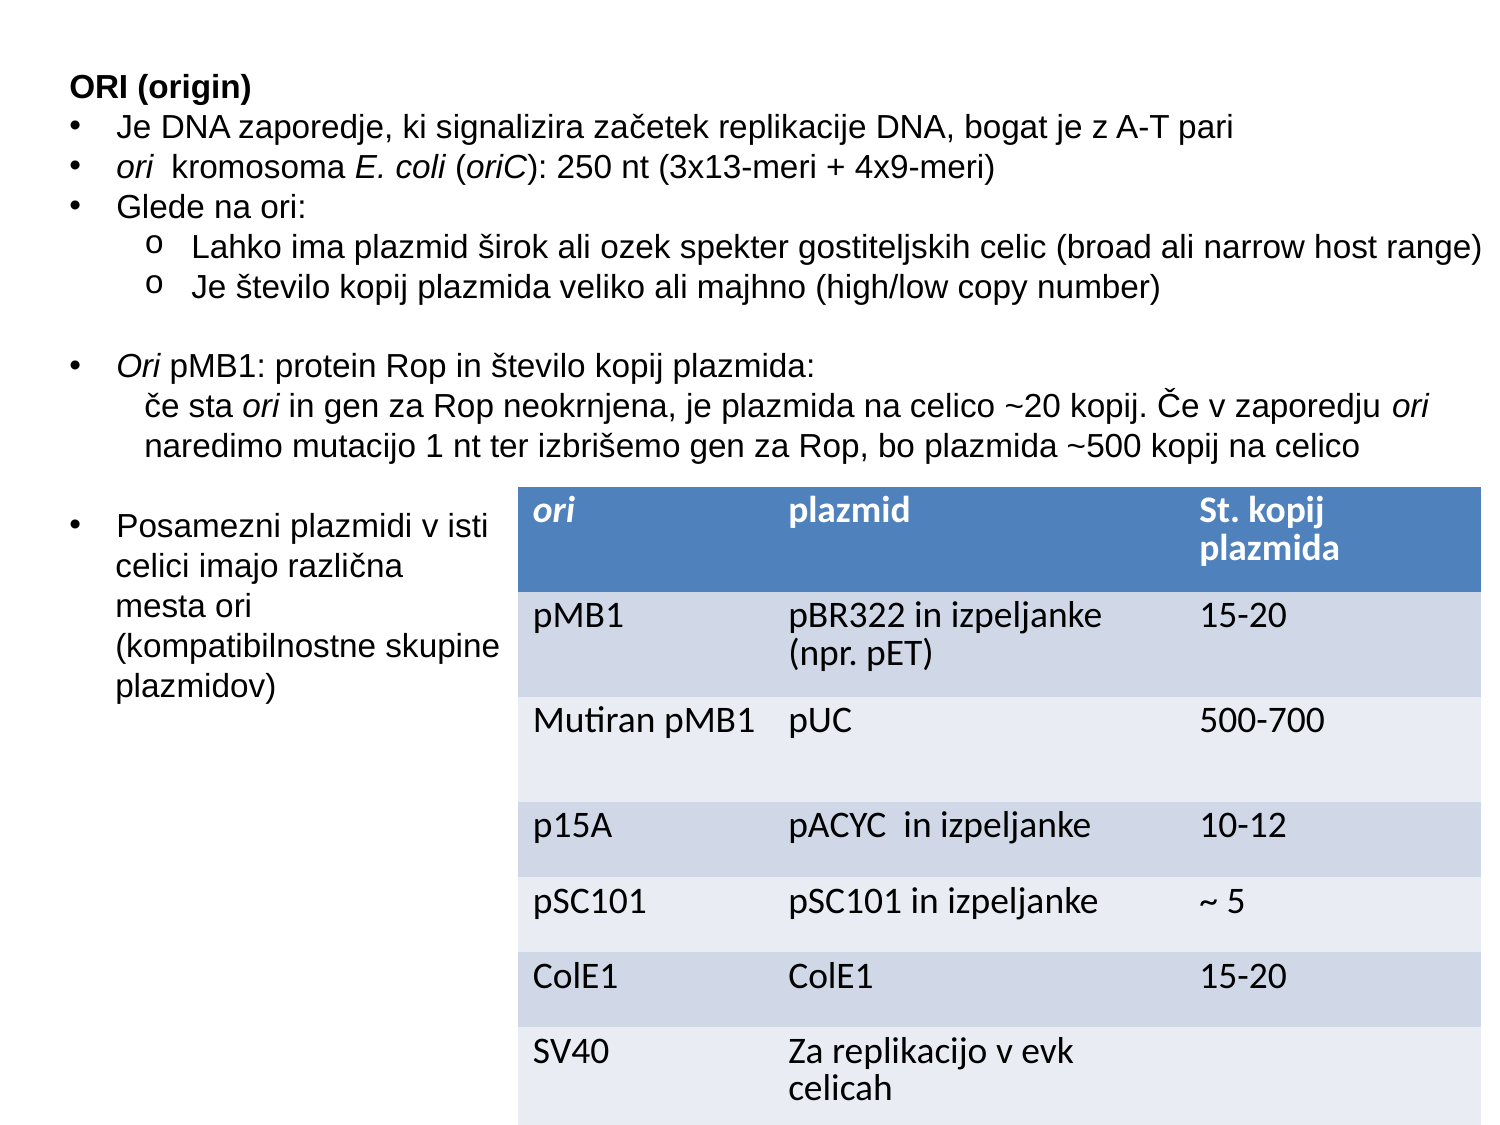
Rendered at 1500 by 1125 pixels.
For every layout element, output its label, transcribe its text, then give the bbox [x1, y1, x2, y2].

table_header St. kopij plazmida [1184, 487, 1445, 592]
table_cell pACYC in izpeljanke [773, 802, 1184, 877]
table_cell [1445, 1027, 1481, 1125]
table_cell pUC [773, 697, 1184, 802]
table_cell Za replikacijo v evk celicah [773, 1027, 1184, 1125]
table_cell [1445, 952, 1481, 1027]
table_cell 500-700 [1184, 697, 1445, 802]
table_cell [1445, 697, 1481, 802]
table_cell 10-12 [1184, 802, 1445, 877]
table_cell 15-20 [1184, 592, 1445, 697]
table_cell [1445, 592, 1481, 697]
table_cell ColE1 [518, 952, 773, 1027]
table_cell Mutiran pMB1 [518, 697, 773, 802]
table_cell pSC101 in izpeljanke [773, 877, 1184, 952]
table_cell ColE1 [773, 952, 1184, 1027]
table_cell 15-20 [1184, 952, 1445, 1027]
table_cell [1445, 802, 1481, 877]
table_header [1445, 487, 1481, 592]
table_cell pMB1 [518, 592, 773, 697]
text_box ORI (origin) Je DNA zaporedje, ki signalizira začetek replikacije DNA, bogat je z A-T pari ori kromosoma E. coli (oriC): 250 nt (3x13-meri + 4x9-meri) Glede na ori: Lahko ima plazmid širok ali ozek spekter gostiteljskih celic (broad ali narrow host range) Je število kopij plazmida veliko ali majhno (high/low copy number) Ori pMB1: protein Rop in število kopij plazmida: če sta ori in gen za Rop neokrnjena, je plazmida na celico ~20 kopij. Če v zaporedju ori naredimo mutacijo 1 nt ter izbrišemo gen za Rop, bo plazmida ~500 kopij na celico Posamezni plazmidi v isti celici imajo različna mesta ori (kompatibilnostne skupine plazmidov) [54, 57, 1500, 832]
table_header ori [518, 487, 773, 592]
table_cell [1445, 877, 1481, 952]
table_cell [1184, 1027, 1445, 1125]
table_cell SV40 [518, 1027, 773, 1125]
table_header plazmid [773, 487, 1184, 592]
table_cell pSC101 [518, 877, 773, 952]
table_cell pBR322 in izpeljanke (npr. pET) [773, 592, 1184, 697]
table_cell ~ 5 [1184, 877, 1445, 952]
table_cell p15A [518, 802, 773, 877]
